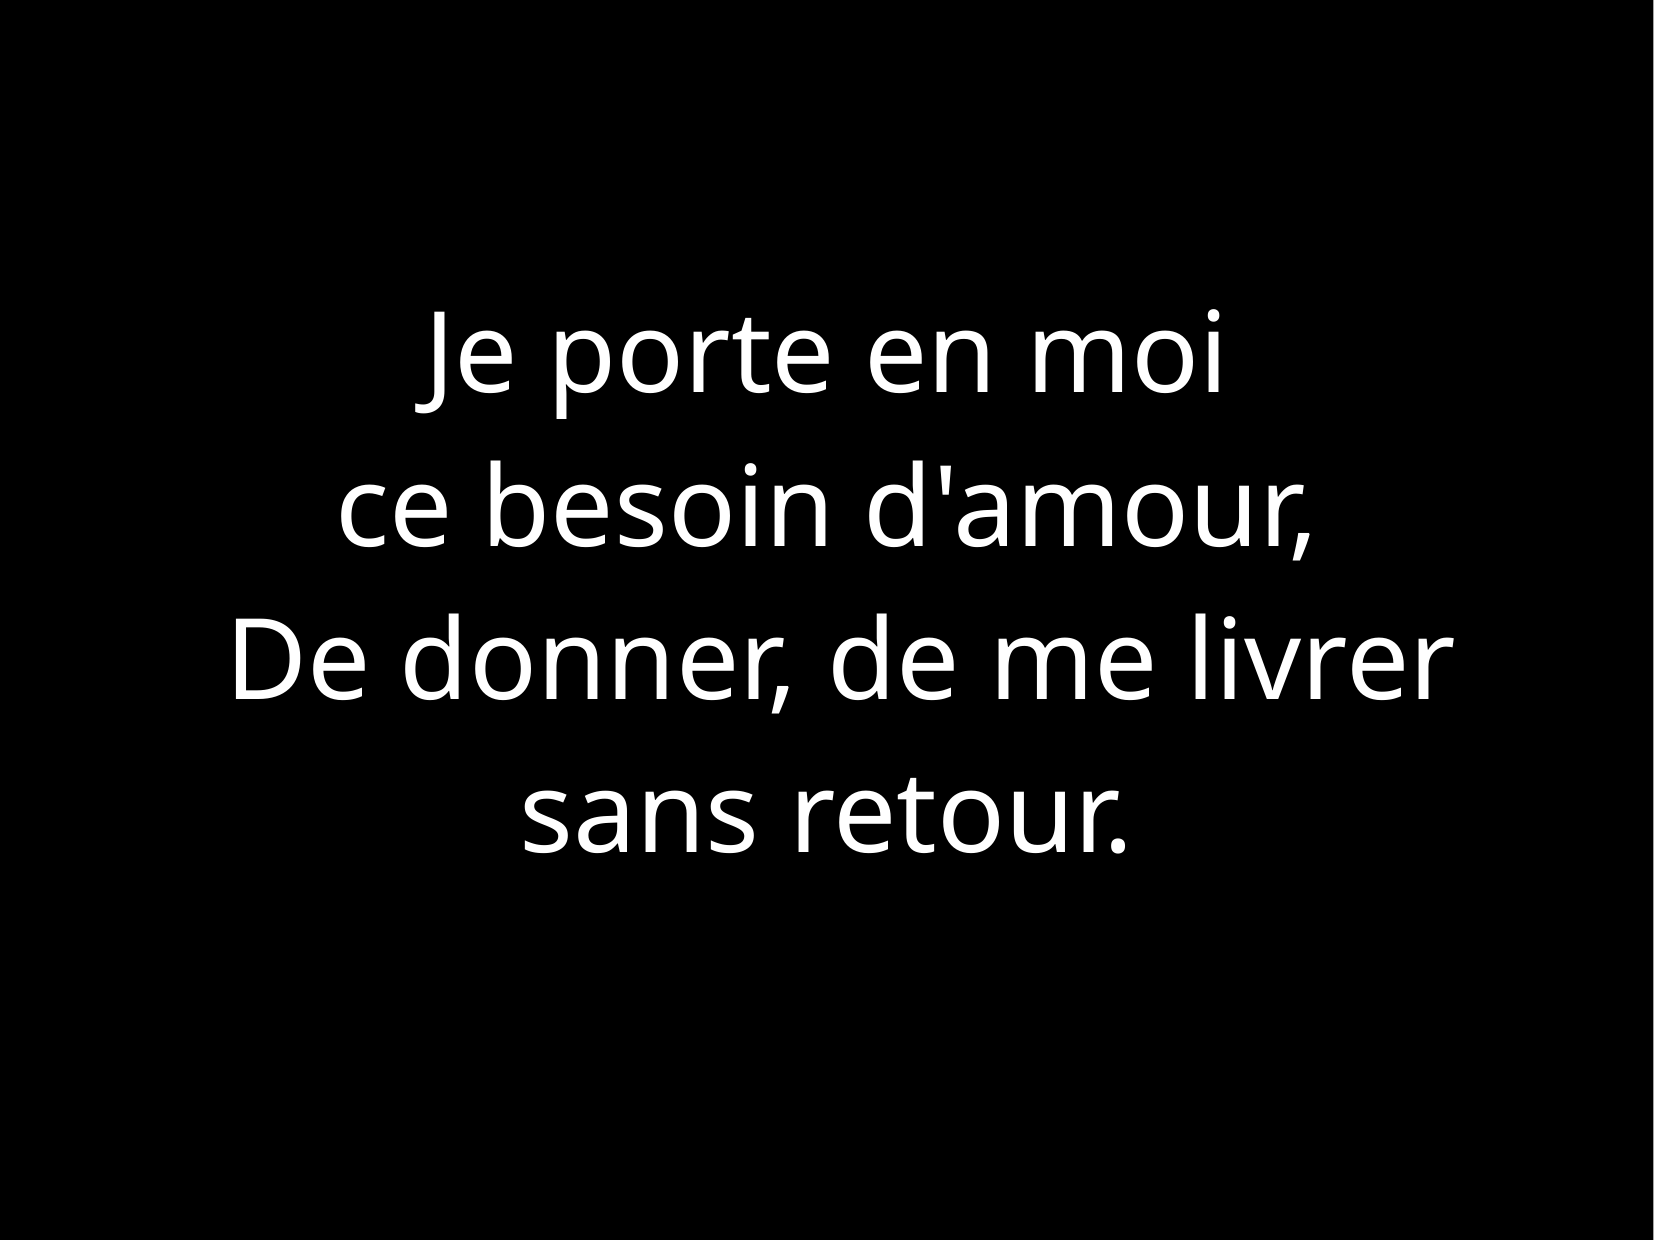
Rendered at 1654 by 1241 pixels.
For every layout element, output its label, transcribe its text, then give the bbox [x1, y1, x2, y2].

subtitle Je porte en moi ce besoin d'amour, De donner, de me livrer sans retour. [82, 49, 1571, 1109]
